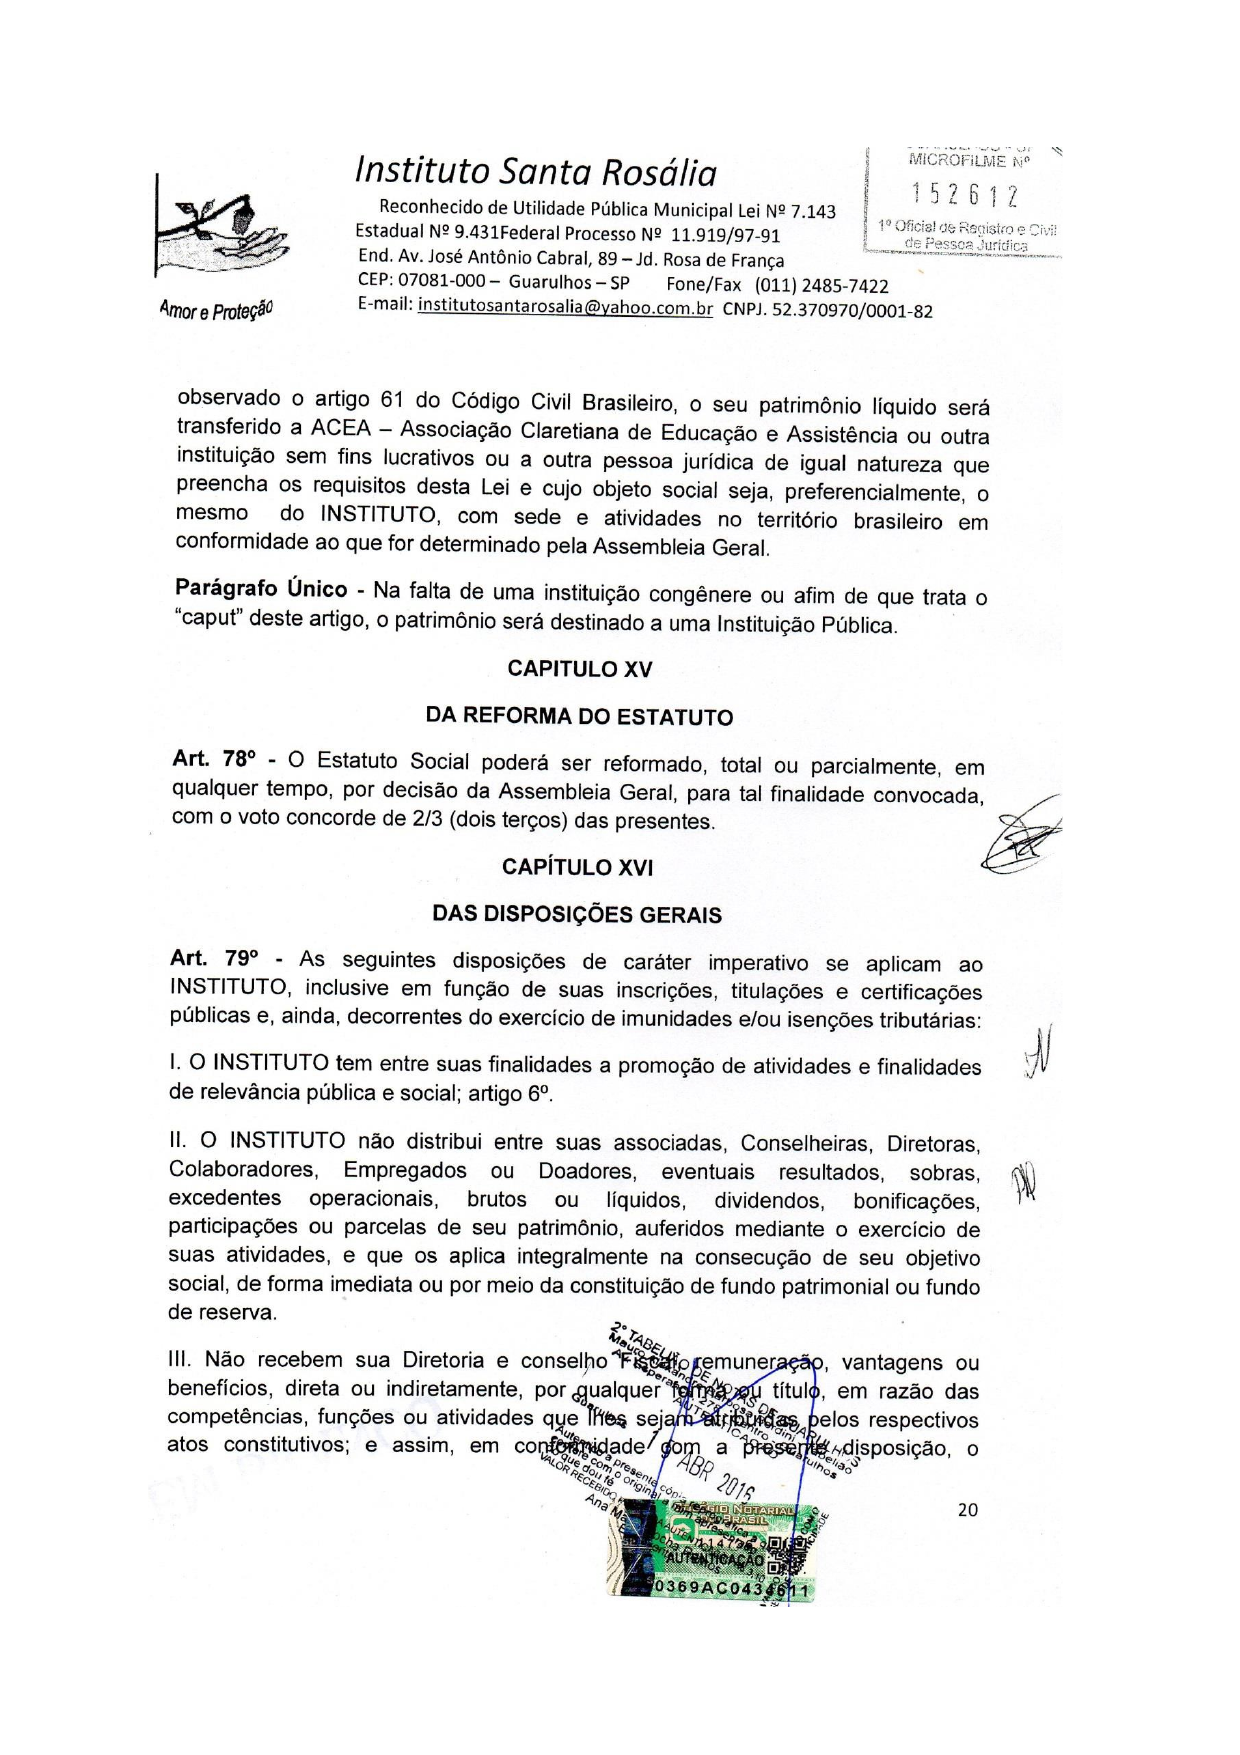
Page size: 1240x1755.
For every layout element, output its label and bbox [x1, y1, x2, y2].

text_box [148, 148, 1062, 1606]
